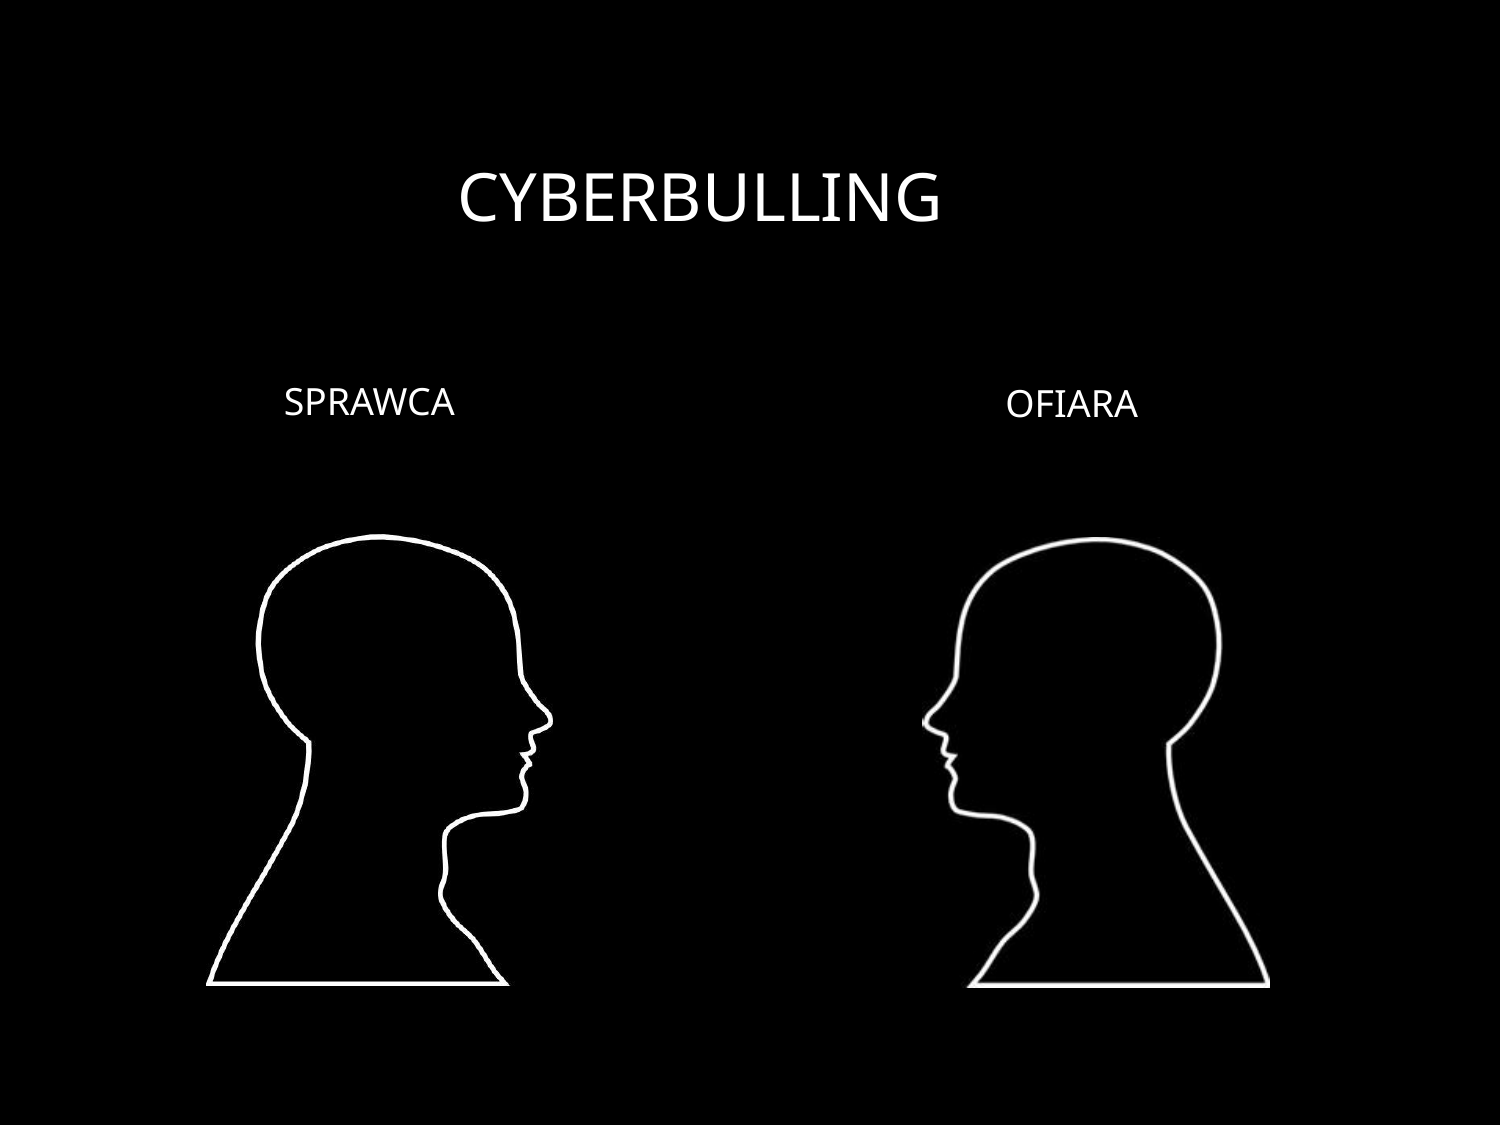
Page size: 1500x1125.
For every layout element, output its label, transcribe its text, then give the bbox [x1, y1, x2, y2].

text_box CYBERBULLING [442, 147, 959, 243]
text_box OFIARA [990, 372, 1153, 433]
picture [206, 534, 553, 986]
text_box SPRAWCA [268, 370, 470, 431]
picture [922, 537, 1270, 988]
